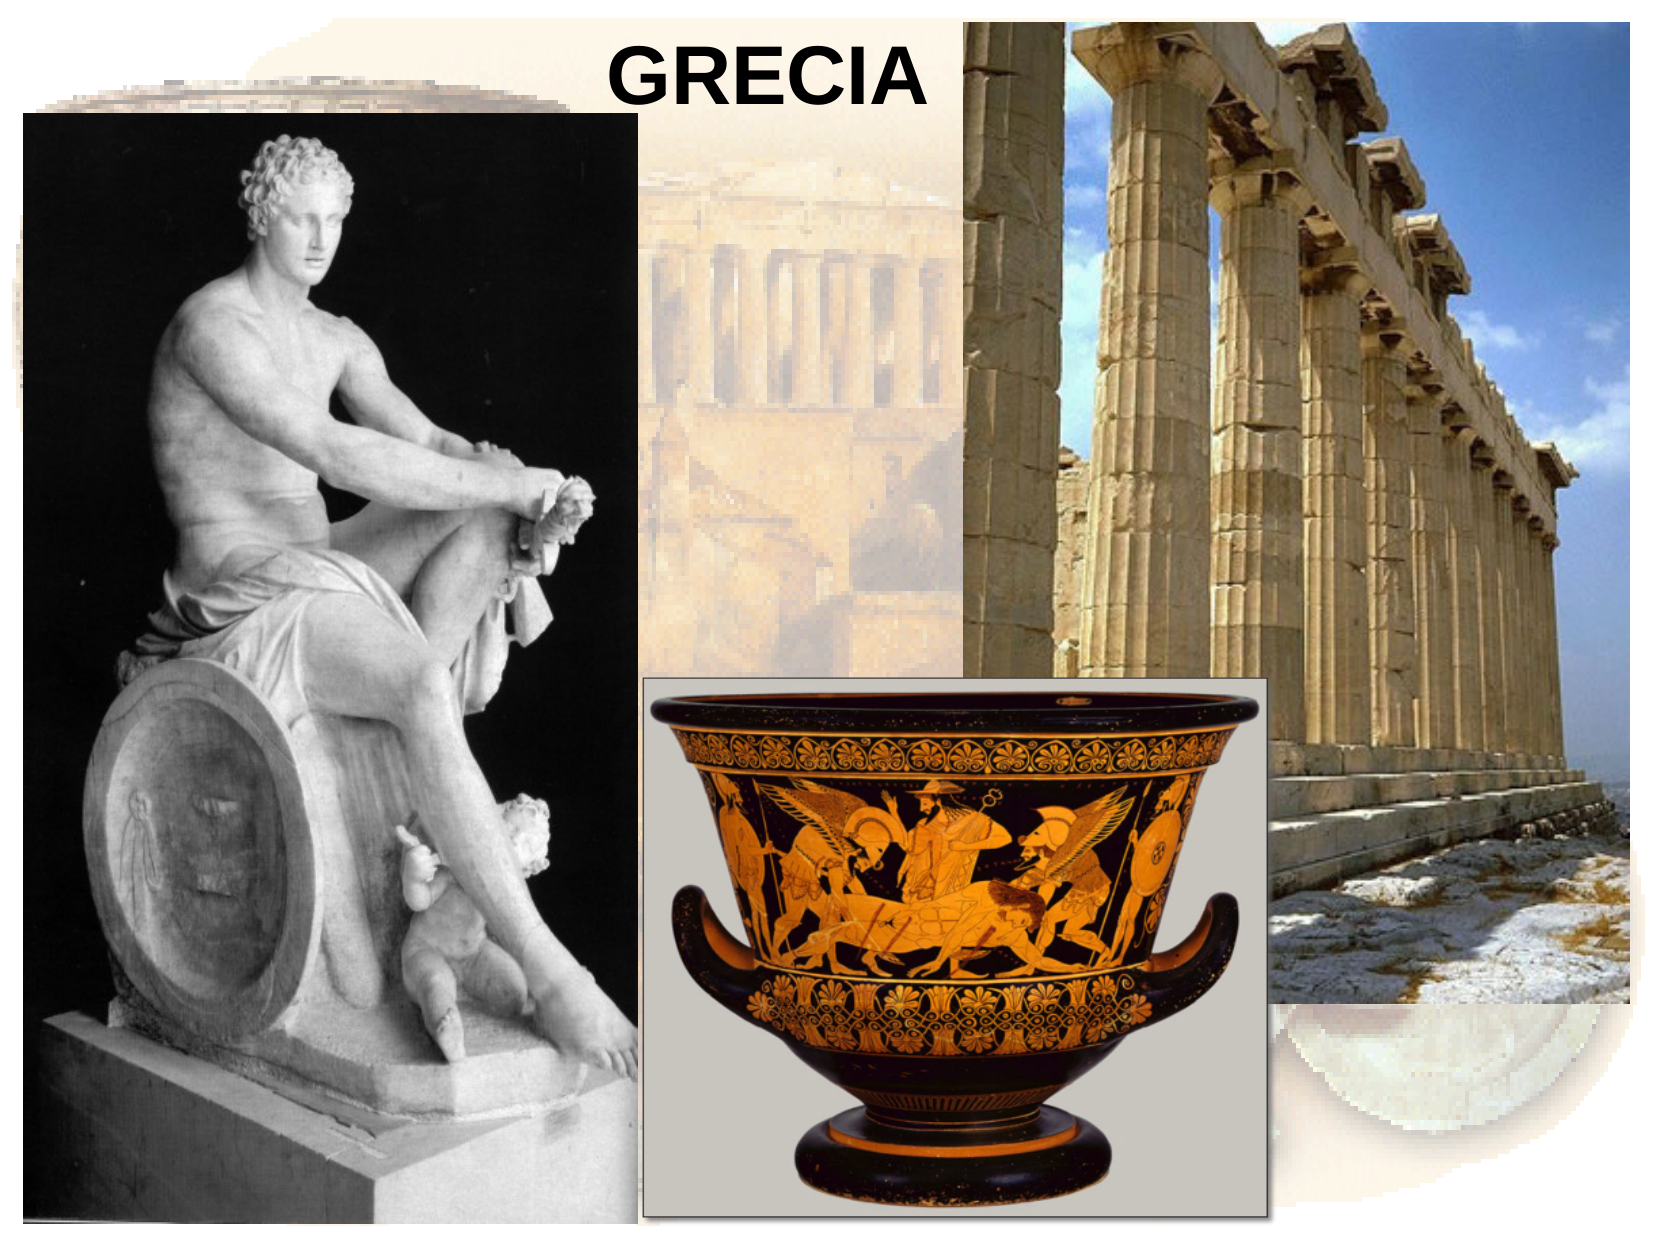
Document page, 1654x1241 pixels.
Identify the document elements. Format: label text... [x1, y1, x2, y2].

picture [0, 0, 1654, 1241]
text_box GRECIA [591, 22, 945, 130]
